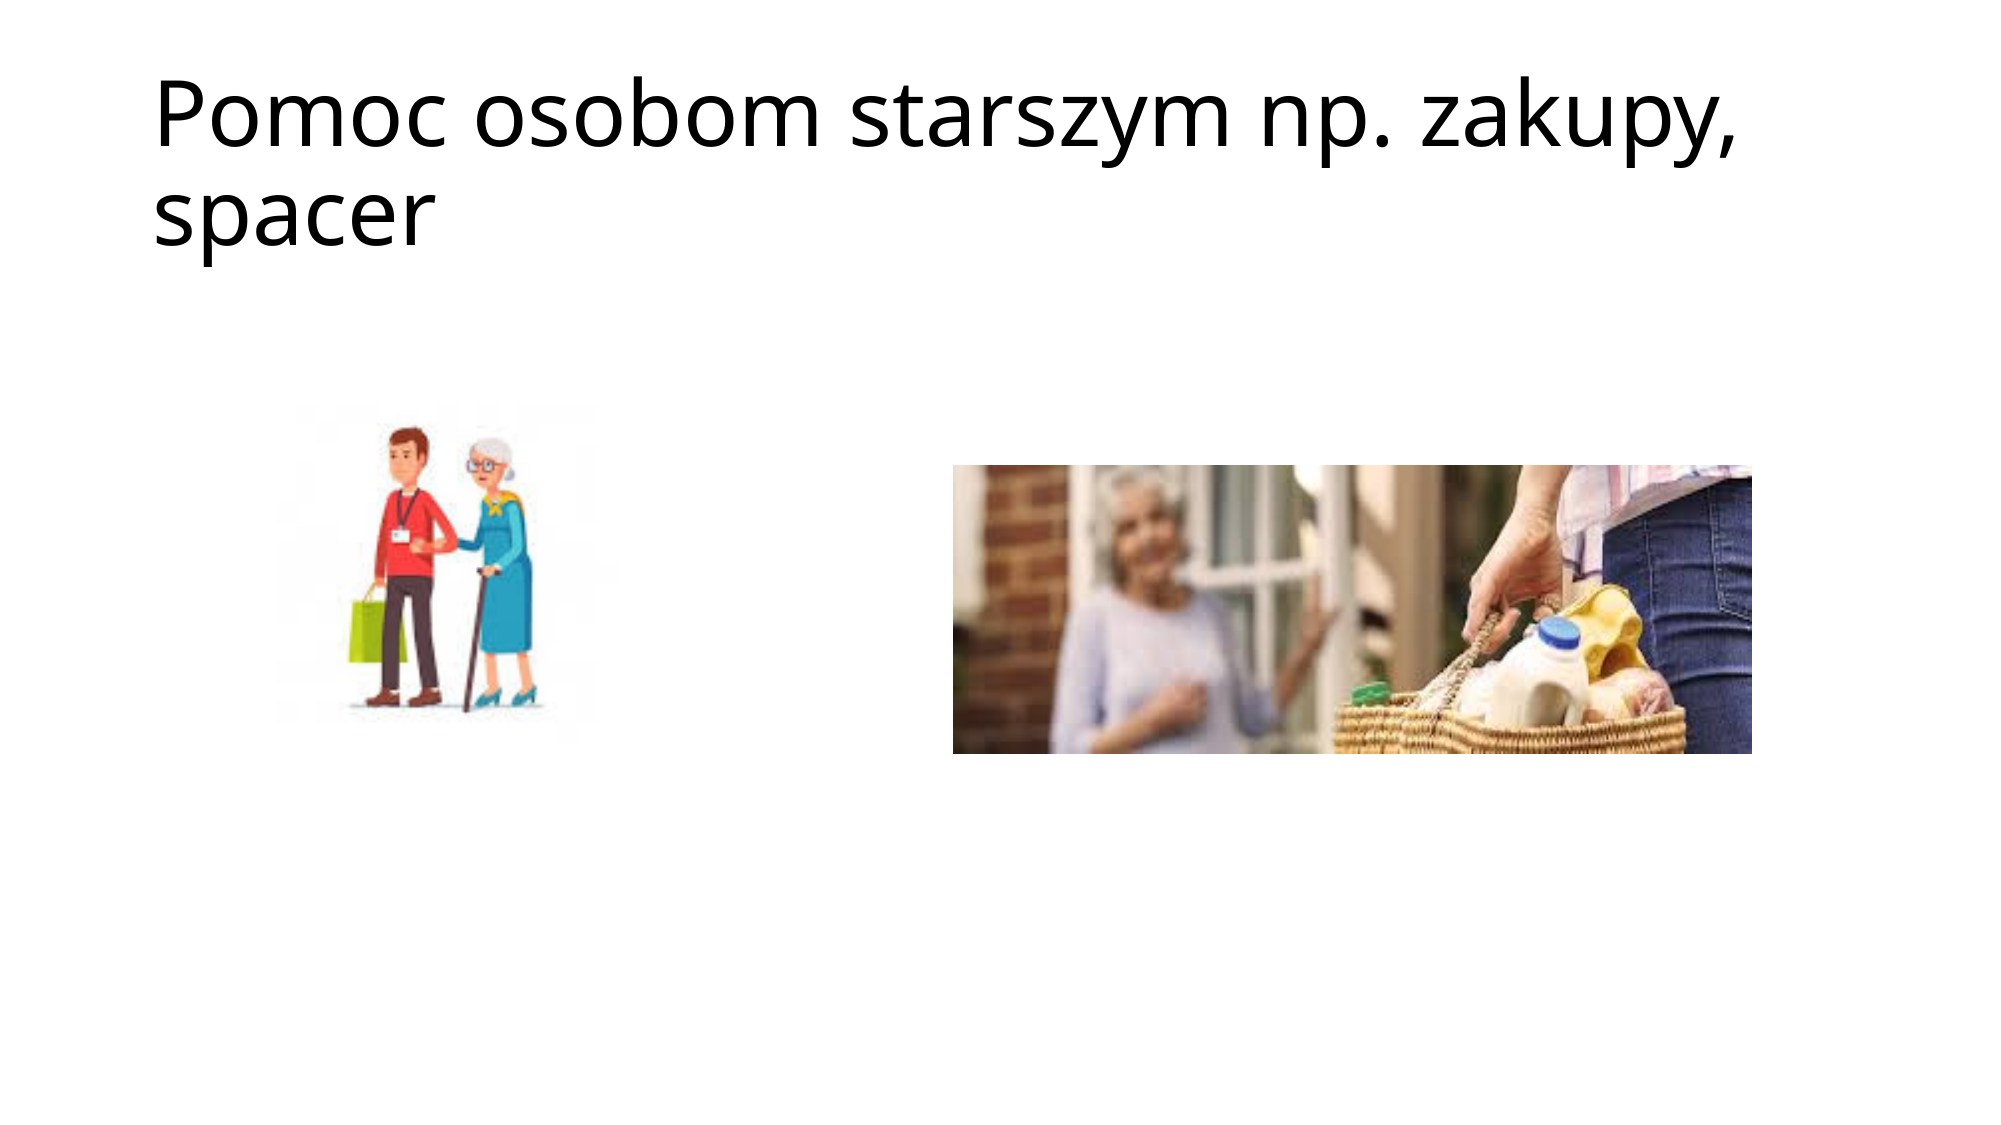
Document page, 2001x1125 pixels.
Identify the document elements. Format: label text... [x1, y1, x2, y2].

title Pomoc osobom starszym np. zakupy, spacer [137, 59, 1863, 278]
picture [953, 465, 1752, 754]
picture [118, 324, 765, 808]
